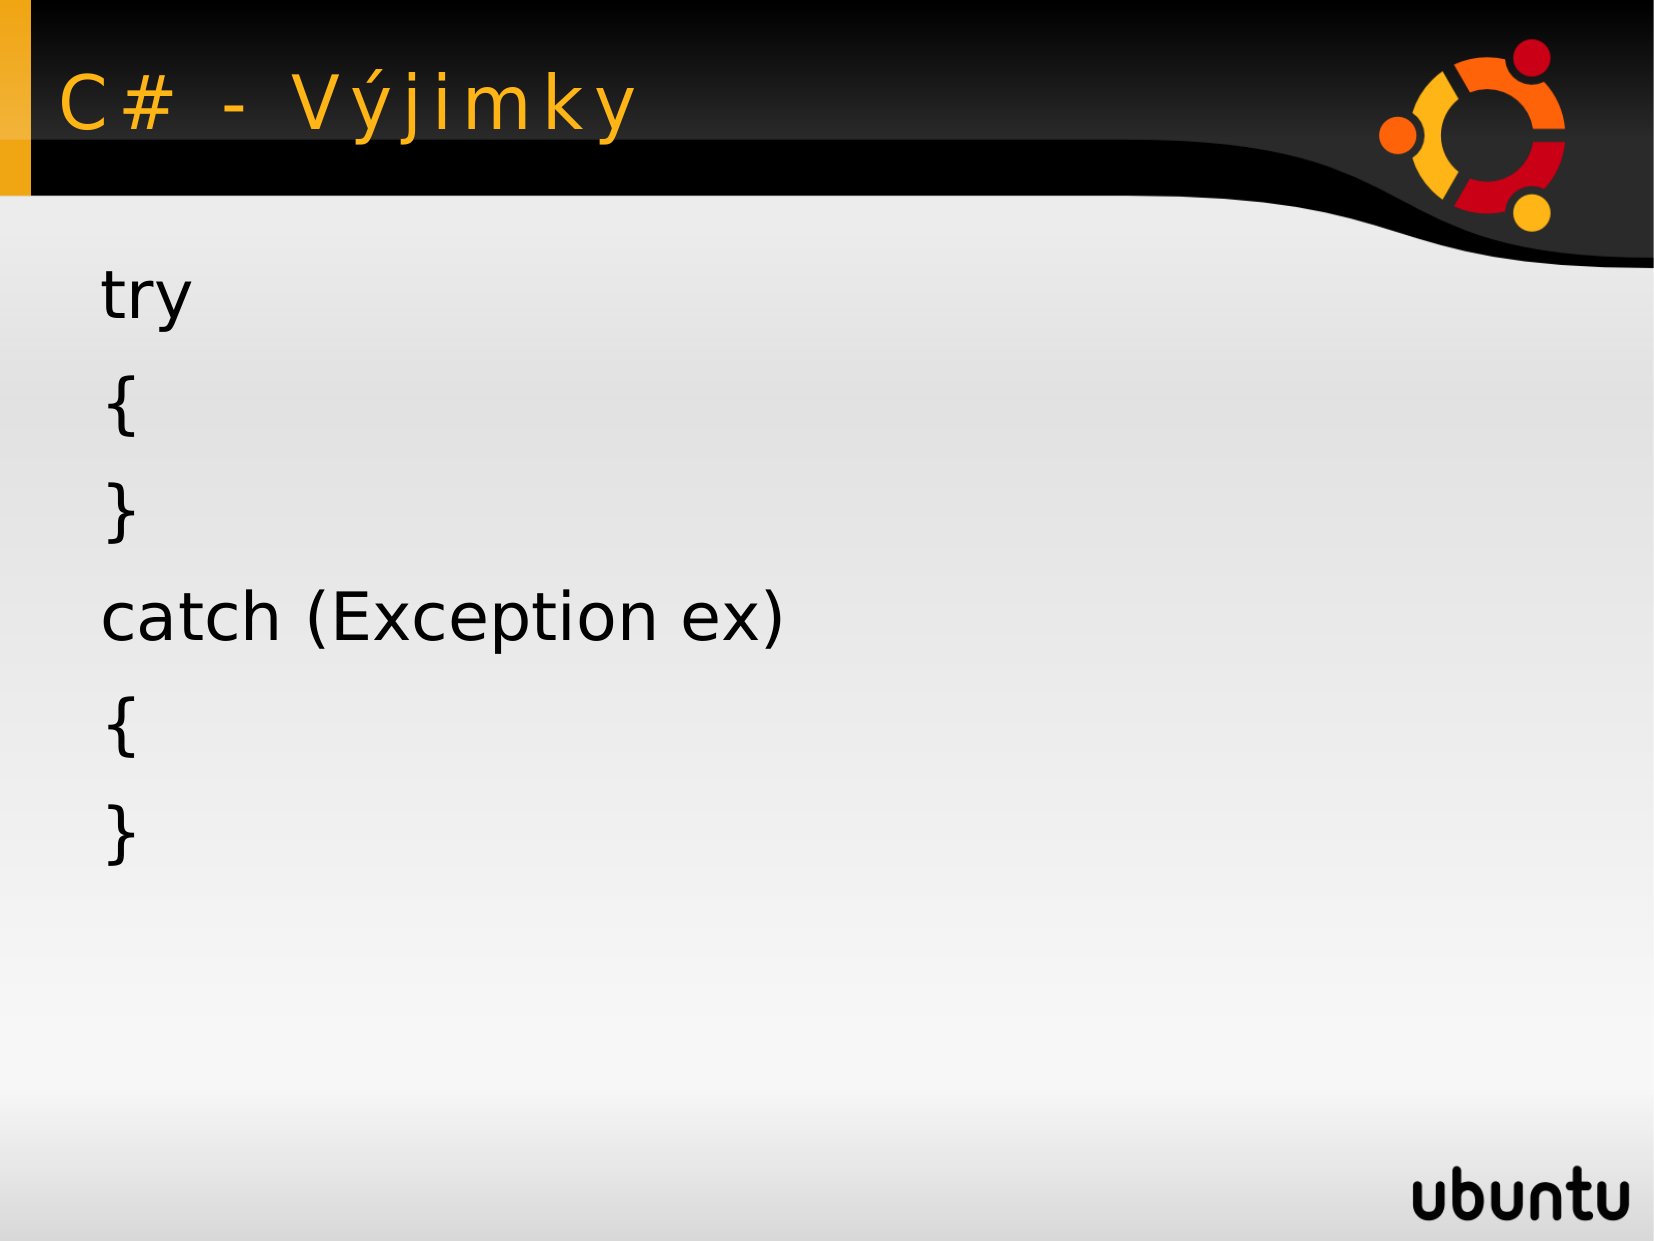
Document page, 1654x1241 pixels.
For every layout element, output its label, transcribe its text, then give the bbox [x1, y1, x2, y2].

picture [0, 0, 1654, 1241]
title C# - Výjimky [59, 36, 1270, 171]
list try { } catch (Exception ex) { } [82, 256, 1571, 1076]
